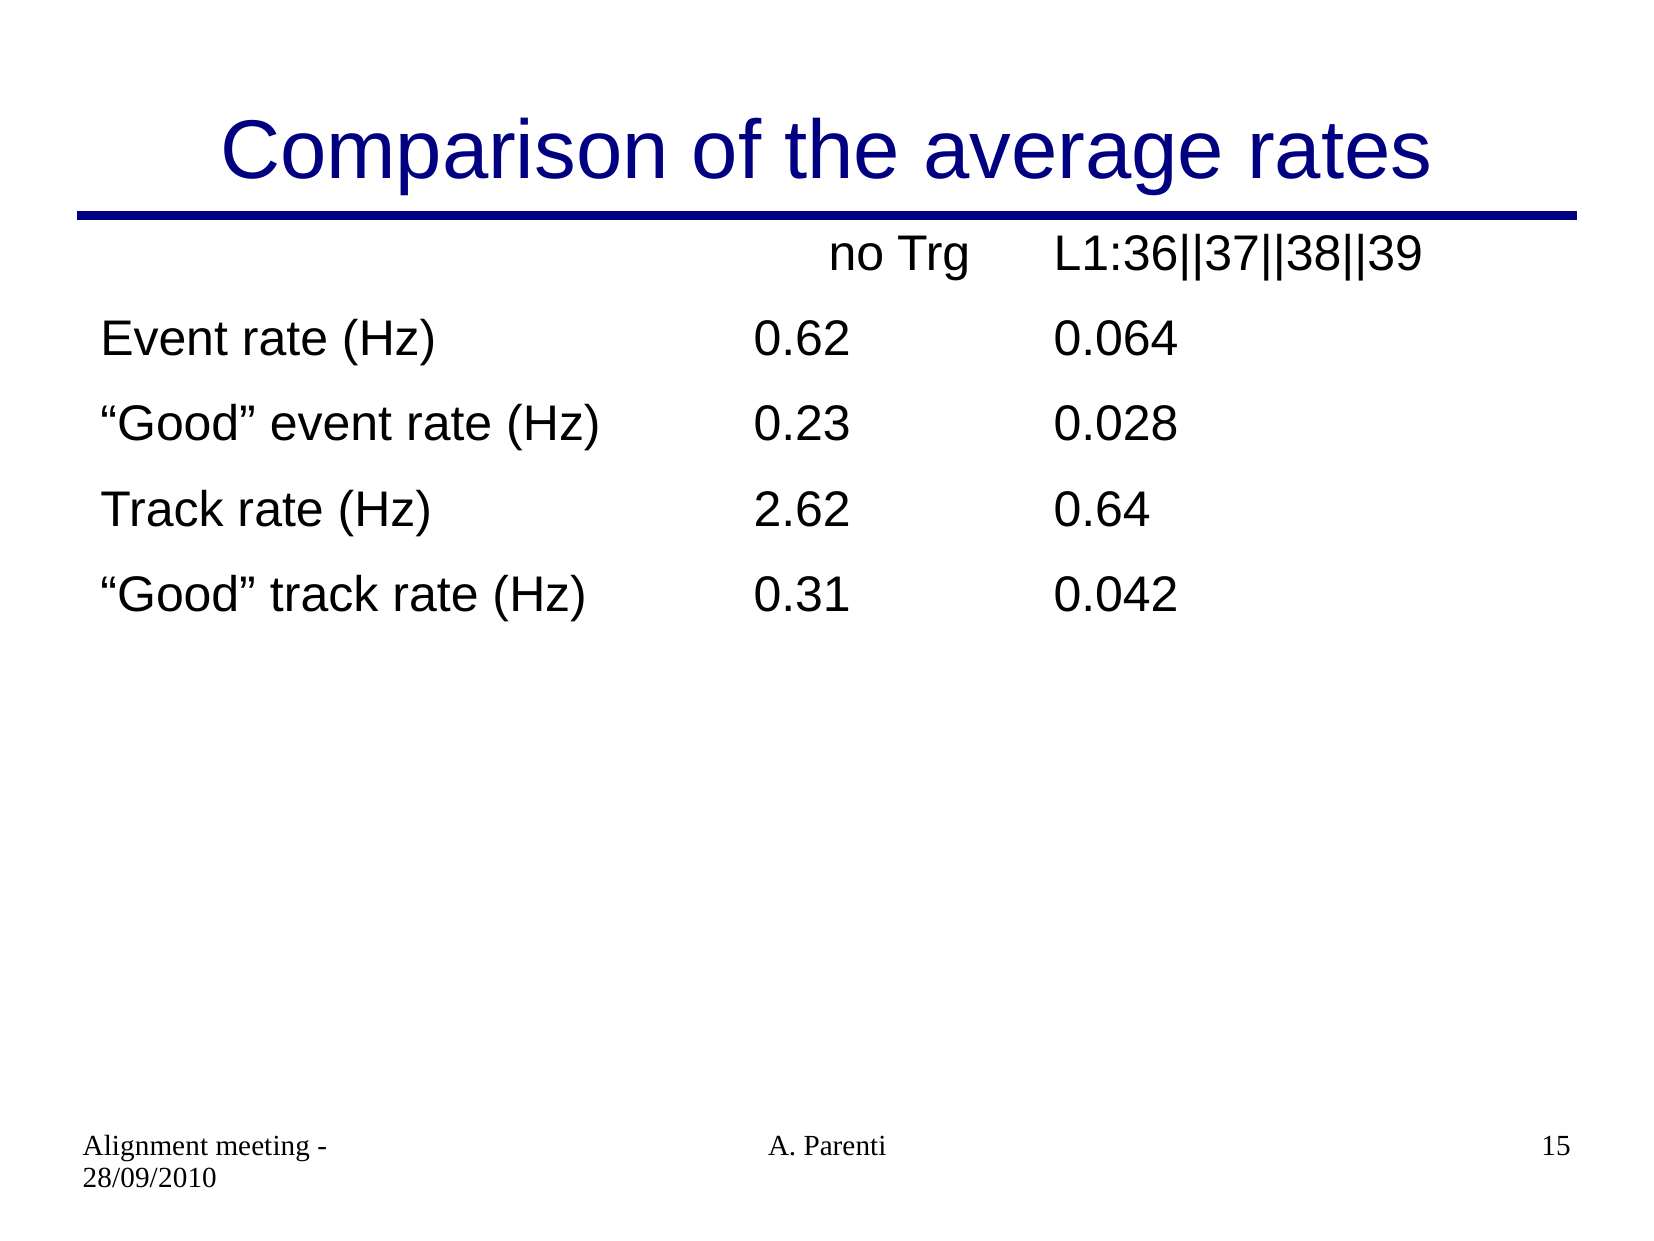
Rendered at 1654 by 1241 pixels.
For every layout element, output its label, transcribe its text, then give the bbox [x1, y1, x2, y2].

list no Trg L1:36||37||38||39 Event rate (Hz) 0.62 0.064 “Good” event rate (Hz) 0.23 0.028 Track rate (Hz) 2.62 0.64 “Good” track rate (Hz) 0.31 0.042 [82, 225, 1571, 1109]
title Comparison of the average rates [82, 75, 1571, 225]
